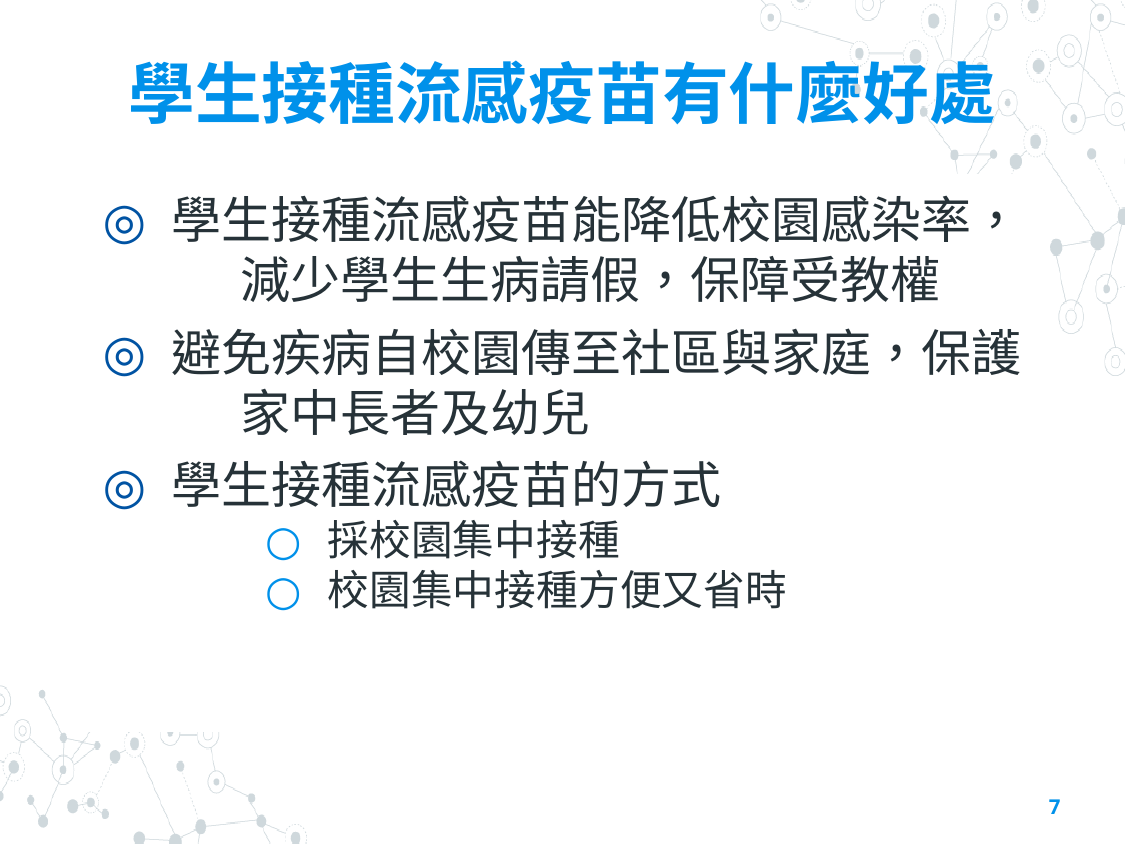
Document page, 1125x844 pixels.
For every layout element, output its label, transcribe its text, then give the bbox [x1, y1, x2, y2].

list 學生接種流感疫苗能降低校園感染率，減少學生生病請假，保障受教權 避免疾病自校園傳至社區與家庭，保護家中長者及幼兒 學生接種流感疫苗的方式 採校園集中接種 校園集中接種方便又省時 [75, 173, 1041, 732]
title 學生接種流感疫苗有什麼好處 [84, 23, 1041, 148]
text_box 7 [1033, 779, 1102, 844]
